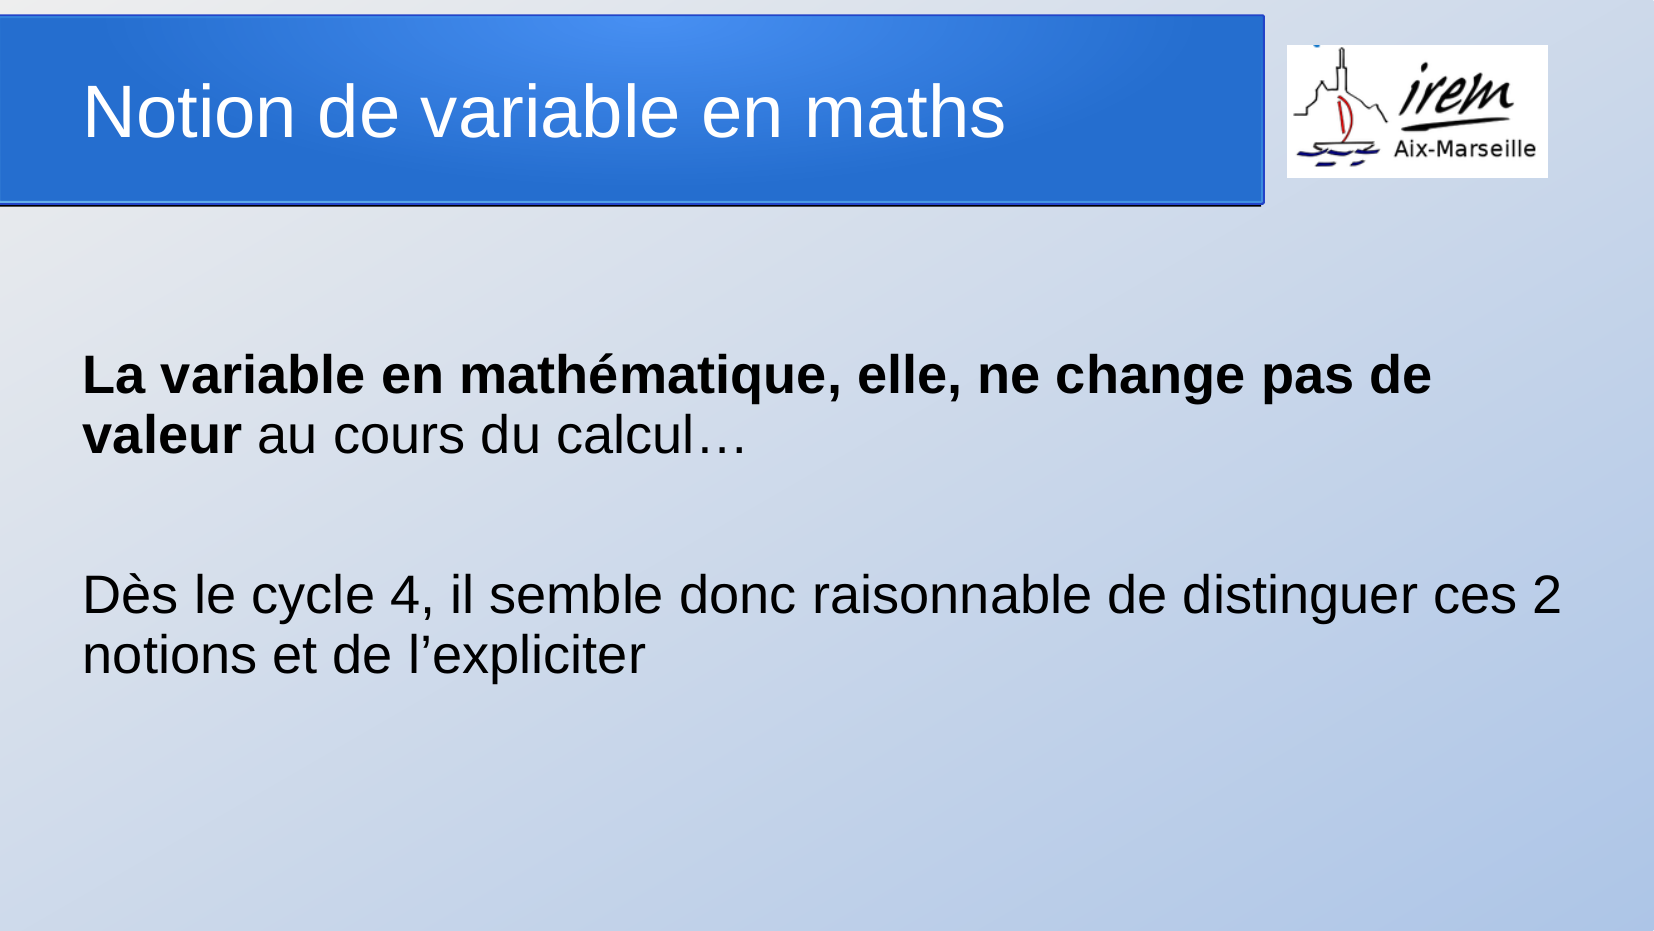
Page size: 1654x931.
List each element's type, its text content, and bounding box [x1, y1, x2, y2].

title Notion de variable en maths [82, 35, 1235, 189]
list La variable en mathématique, elle, ne change pas de valeur au cours du calcul… Dès le cycle 4, il semble donc raisonnable de distinguer ces 2 notions et de l’expliciter [82, 259, 1571, 745]
picture [1287, 45, 1548, 178]
